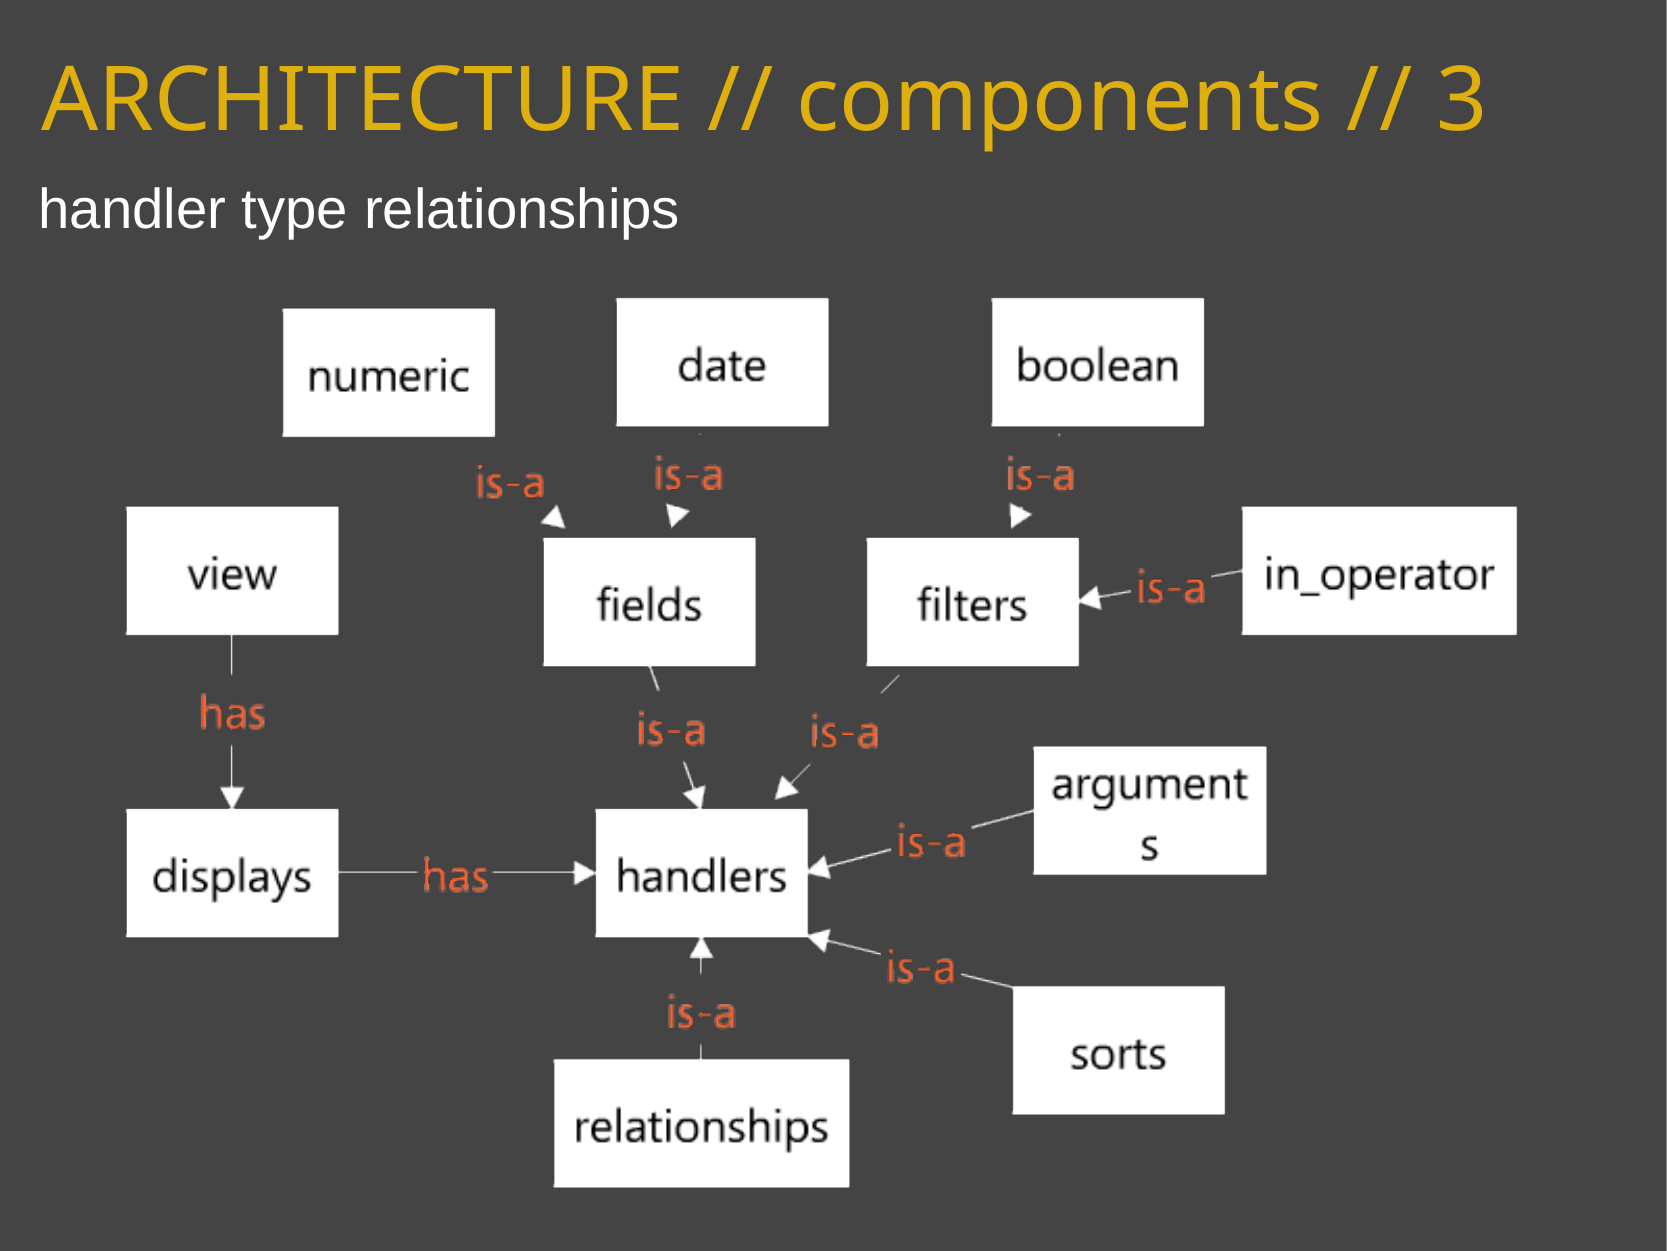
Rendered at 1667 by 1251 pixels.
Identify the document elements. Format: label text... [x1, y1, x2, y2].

picture [0, 0, 1667, 1251]
list handler type relationships [38, 177, 1625, 1078]
title ARCHITECTURE // components // 3 [41, 49, 1628, 178]
